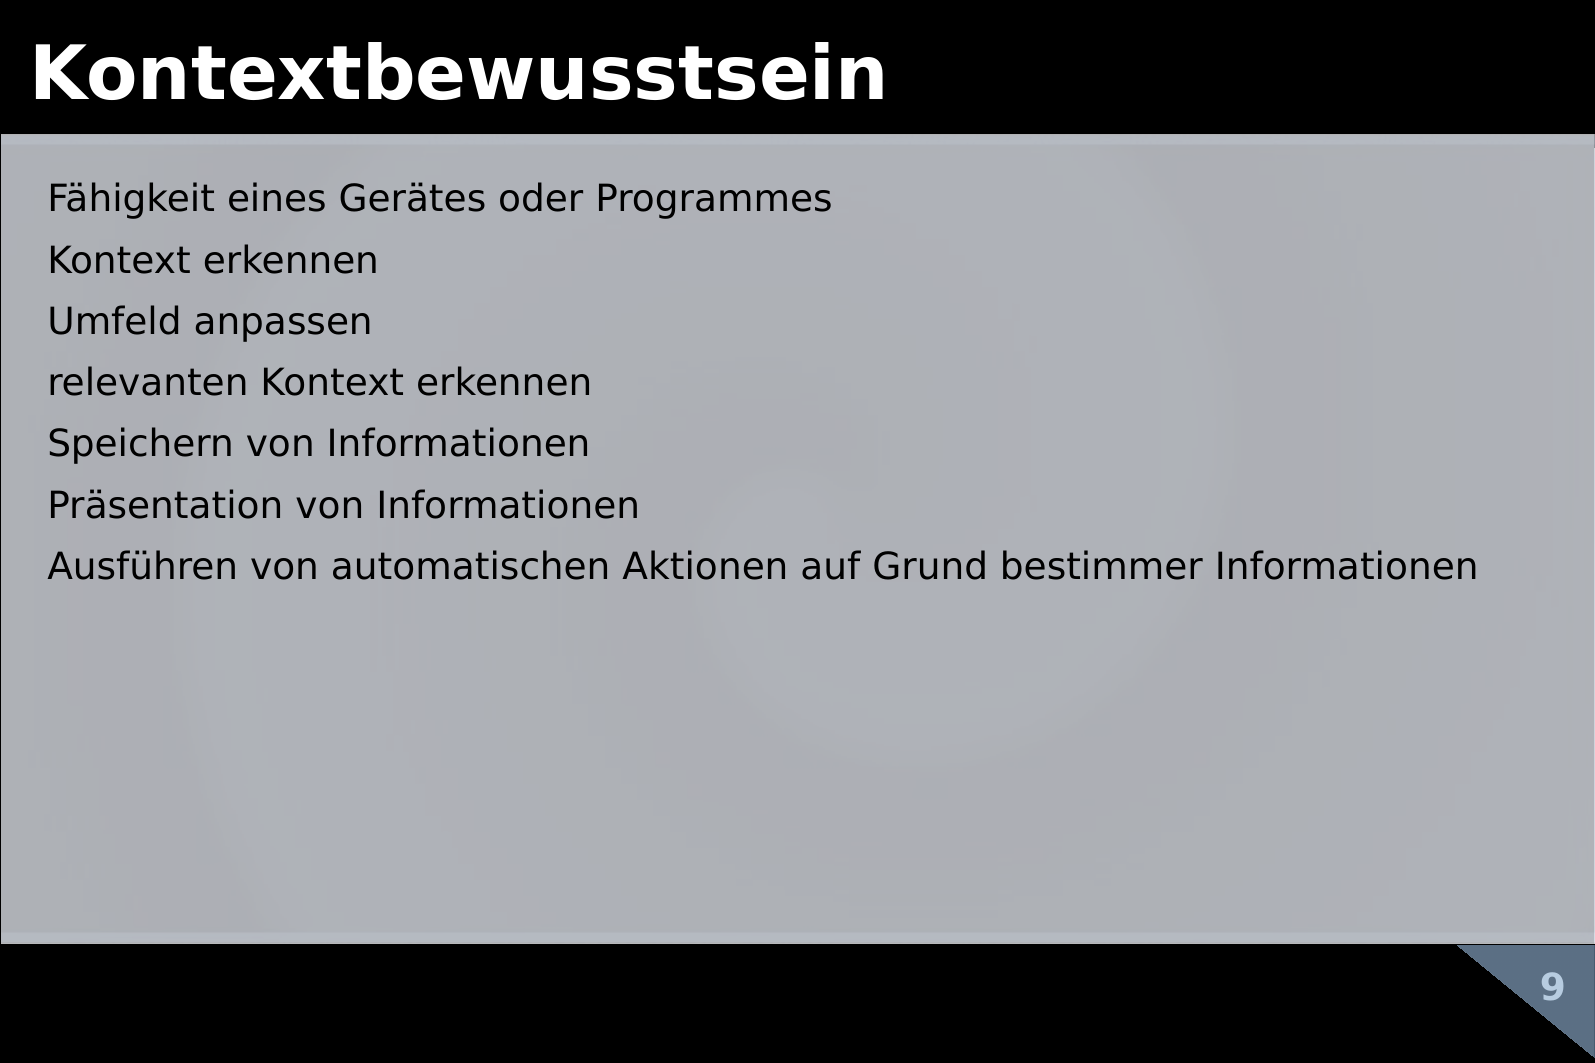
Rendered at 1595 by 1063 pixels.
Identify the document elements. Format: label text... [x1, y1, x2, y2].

title Kontextbewusstsein [29, 30, 1465, 118]
list Fähigkeit eines Gerätes oder Programmes Kontext erkennen Umfeld anpassen relevanten Kontext erkennen Speichern von Informationen Präsentation von Informationen Ausführen von automatischen Aktionen auf Grund bestimmer Informationen [29, 177, 1536, 901]
